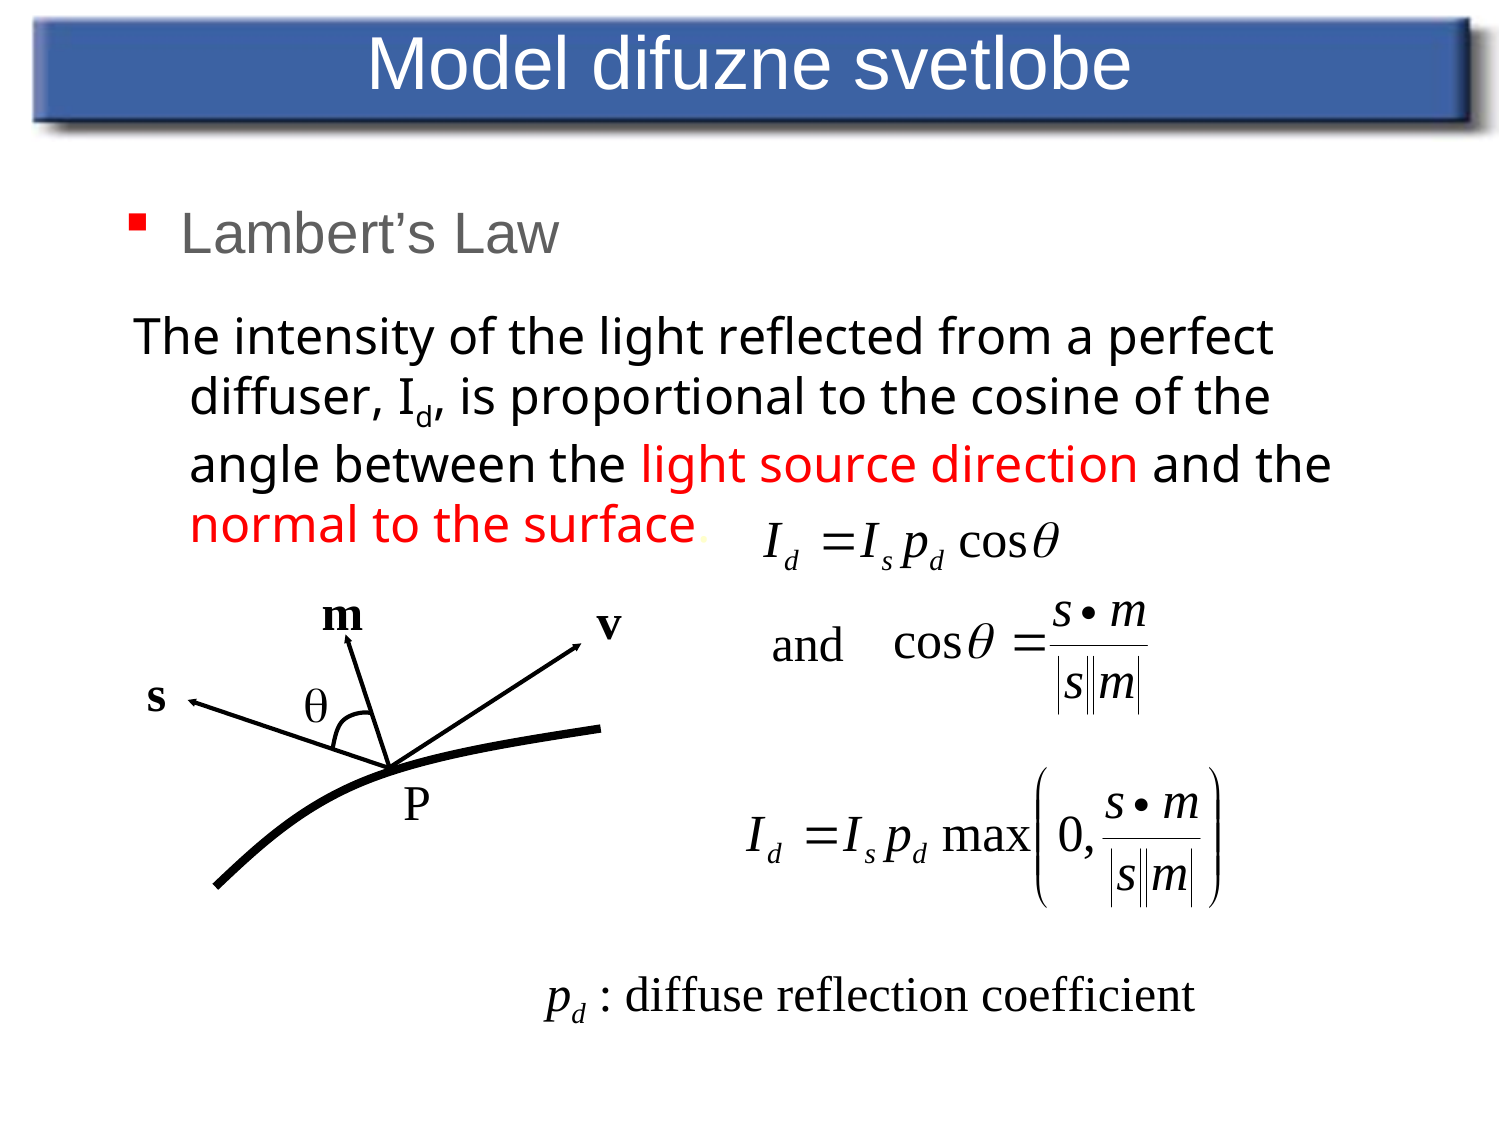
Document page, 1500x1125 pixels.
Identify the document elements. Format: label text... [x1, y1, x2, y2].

chart [758, 511, 1067, 577]
text_box The intensity of the light reflected from a perfect diffuser, Id, is proportional to the cosine of the angle between the light source direction and the normal to the surface. [118, 296, 1413, 566]
text_box pd : diffuse reflection coefficient [531, 953, 1230, 1038]
chart [890, 581, 1154, 719]
picture [31, 14, 1499, 142]
text_box P [388, 762, 446, 839]
text_box and [756, 603, 859, 680]
text_box  [337, 724, 344, 741]
text_box s [132, 653, 182, 730]
text_box v [581, 581, 637, 658]
title Model difuzne svetlobe [112, 0, 1388, 112]
text_box m [306, 572, 379, 648]
text_box  [288, 665, 344, 741]
list Lambert’s Law [109, 187, 1385, 294]
chart [741, 761, 1231, 914]
